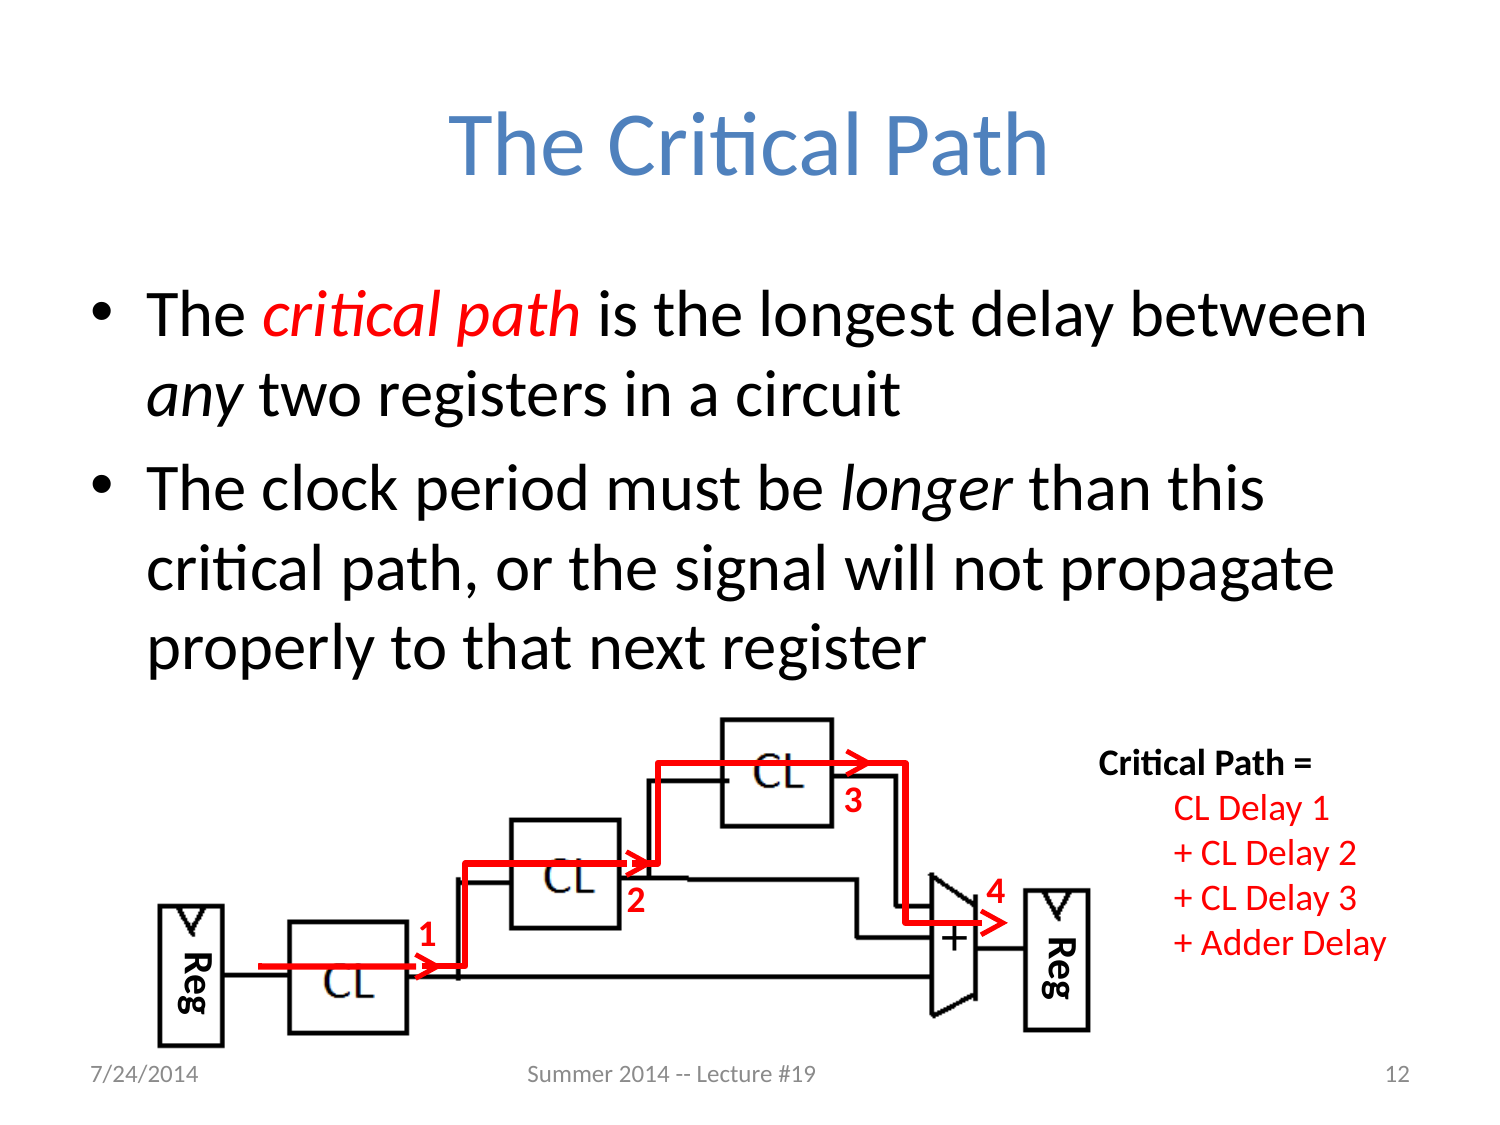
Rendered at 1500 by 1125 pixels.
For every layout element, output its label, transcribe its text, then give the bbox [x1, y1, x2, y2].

text_box 2 [611, 867, 661, 928]
text_box Reg [169, 936, 234, 1031]
slide_number 7/24/2014 [75, 1042, 425, 1103]
footer Summer 2014 -- Lecture #19 [512, 1042, 988, 1103]
list The critical path is the longest delay between any two registers in a circuit The clock period must be longer than this critical path, or the signal will not propagate properly to that next register [75, 262, 1425, 694]
text_box Critical Path = CL Delay 1 + CL Delay 2 + CL Delay 3 + Adder Delay [1084, 730, 1500, 971]
text_box 4 [971, 859, 1021, 919]
slide_number <number> [1074, 1042, 1425, 1103]
picture [150, 694, 1100, 1053]
text_box 3 [828, 767, 878, 828]
title The Critical Path [75, 45, 1425, 233]
text_box + [926, 894, 984, 975]
text_box Reg [1033, 921, 1099, 1016]
text_box 1 [402, 901, 452, 962]
